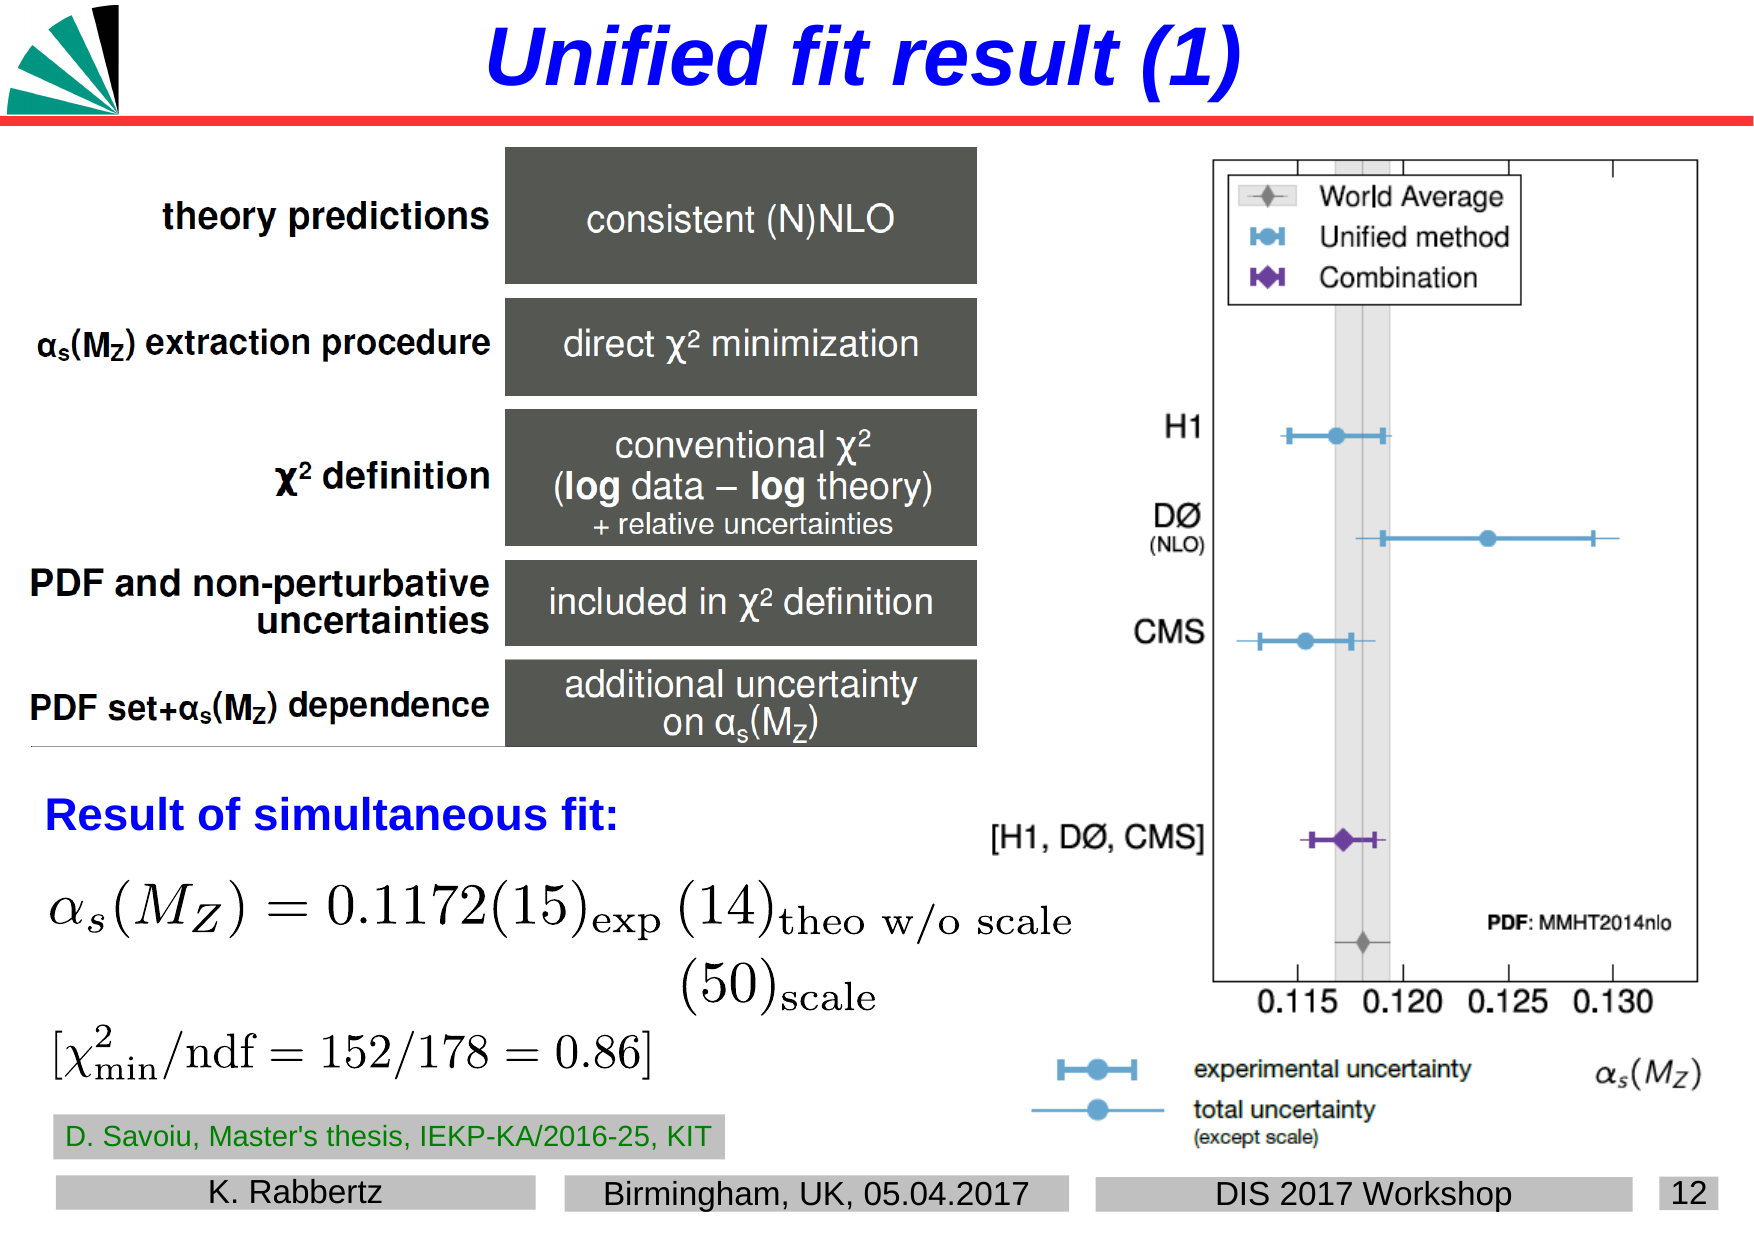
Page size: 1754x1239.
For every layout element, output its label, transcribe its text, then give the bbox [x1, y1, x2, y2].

list Result of simultaneous fit: [44, 788, 995, 856]
picture [7, 5, 119, 116]
text_box [676, 957, 877, 1016]
picture [31, 142, 977, 747]
text_box D. Savoiu, Master's thesis, IEKP-KA/2016-25, KIT [53, 1114, 725, 1160]
text_box [47, 879, 1073, 945]
text_box [49, 1024, 655, 1080]
picture [979, 146, 1718, 1156]
title Unified fit result (1) [123, 0, 1606, 114]
